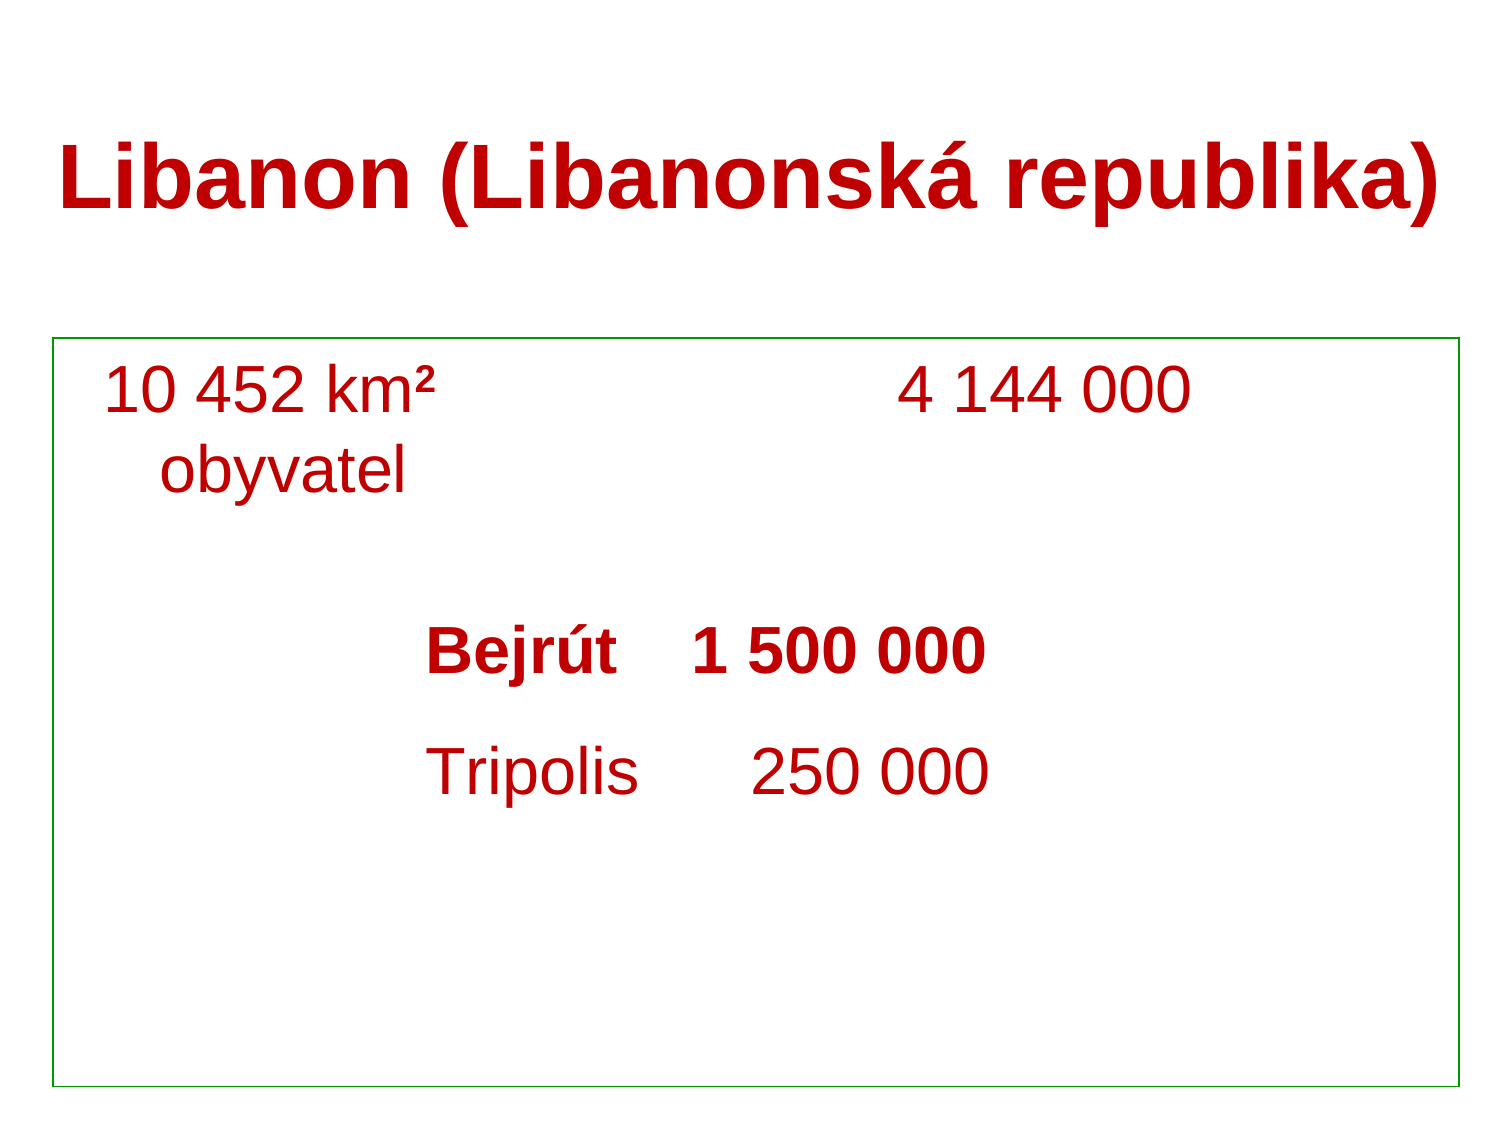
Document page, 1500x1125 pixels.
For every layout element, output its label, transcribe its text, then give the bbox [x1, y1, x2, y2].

list 10 452 km2 4 144 000 obyvatel Bejrút 1 500 000 Tripolis 250 000 [53, 338, 1459, 1007]
title Libanon (Libanonská republika) [0, 78, 1500, 266]
